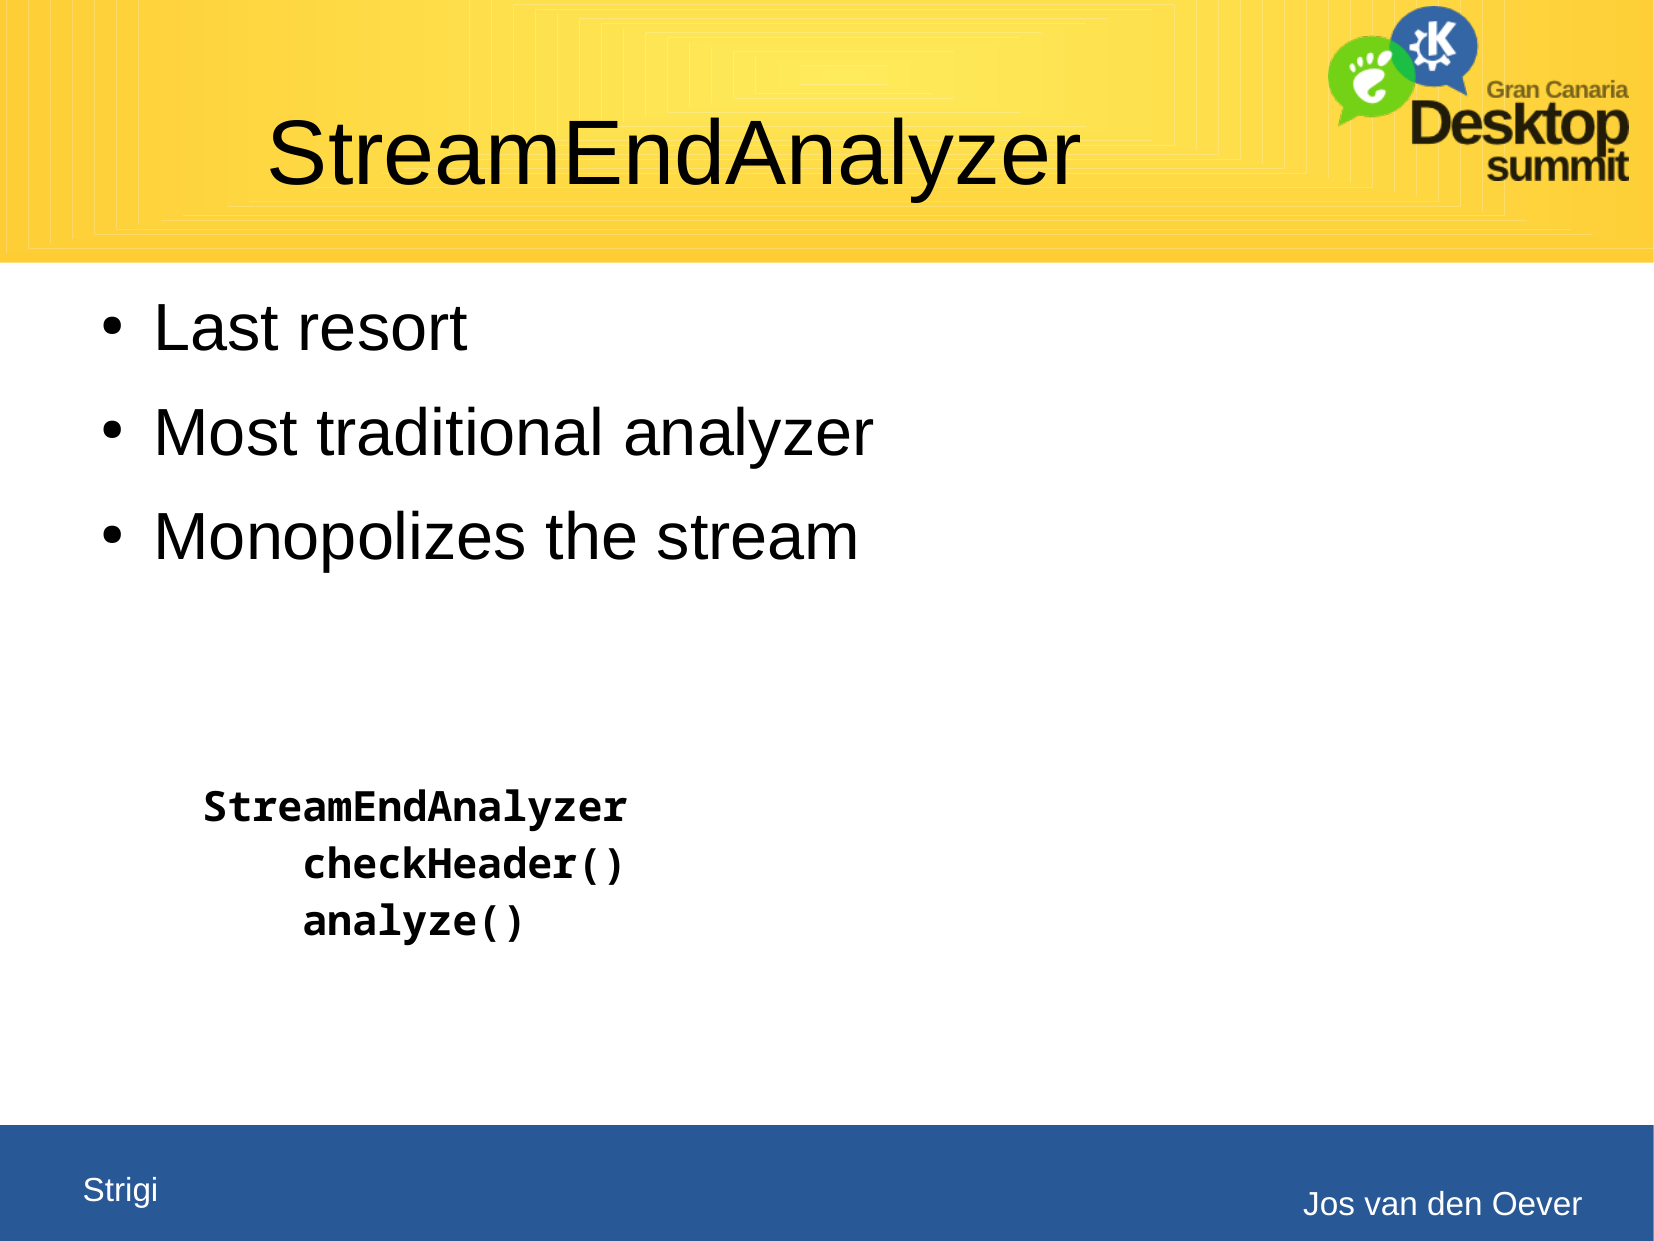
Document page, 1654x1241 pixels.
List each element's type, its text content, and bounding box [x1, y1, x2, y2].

picture [1328, 6, 1629, 181]
list Last resort Most traditional analyzer Monopolizes the stream [82, 290, 1571, 1109]
title StreamEndAnalyzer [37, 49, 1313, 257]
text_box StreamEndAnalyzer checkHeader() analyze() [187, 712, 901, 1013]
